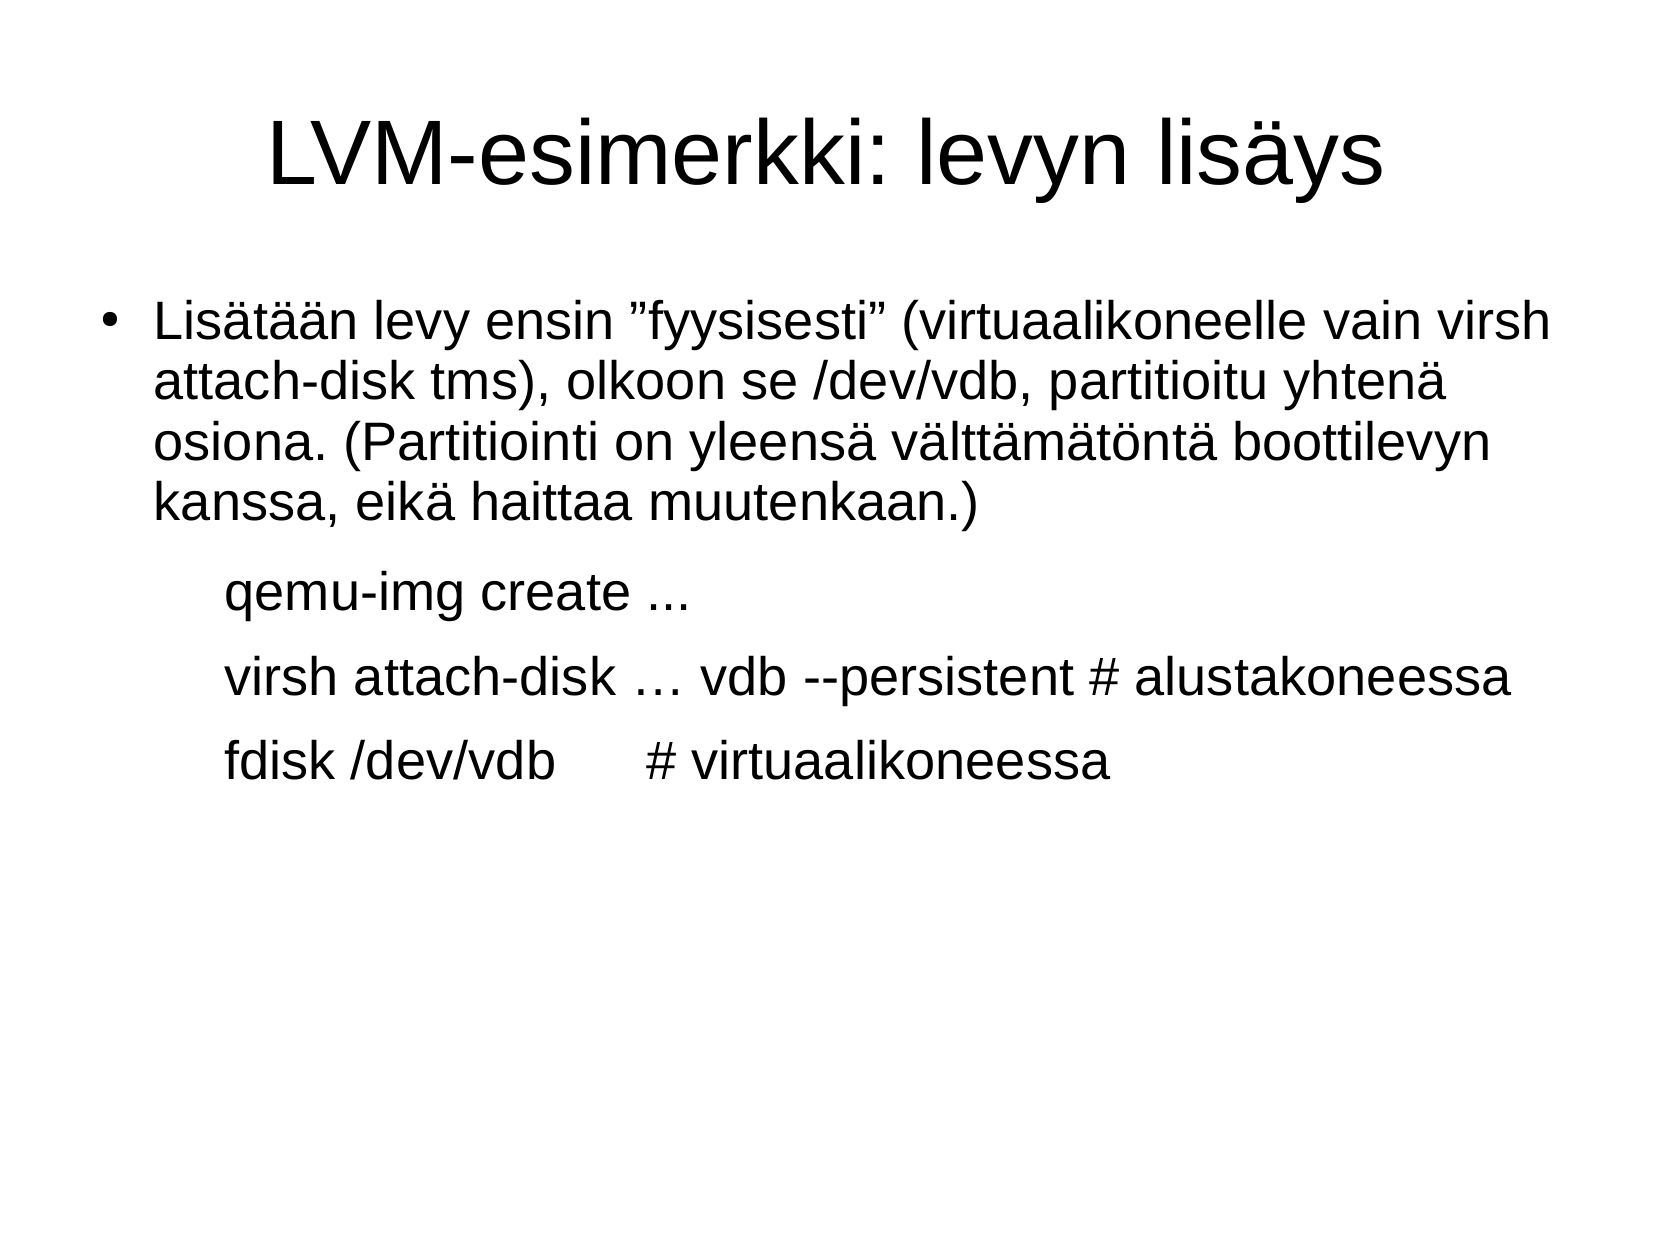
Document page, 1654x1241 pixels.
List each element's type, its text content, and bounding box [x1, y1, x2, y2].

title LVM-esimerkki: levyn lisäys [82, 49, 1571, 257]
list Lisätään levy ensin ”fyysisesti” (virtuaalikoneelle vain virsh attach-disk tms), olkoon se /dev/vdb, partitioitu yhtenä osiona. (Partitiointi on yleensä välttämätöntä boottilevyn kanssa, eikä haittaa muutenkaan.) qemu-img create ... virsh attach-disk … vdb --persistent # alustakoneessa fdisk /dev/vdb # virtuaalikoneessa [82, 290, 1571, 1010]
